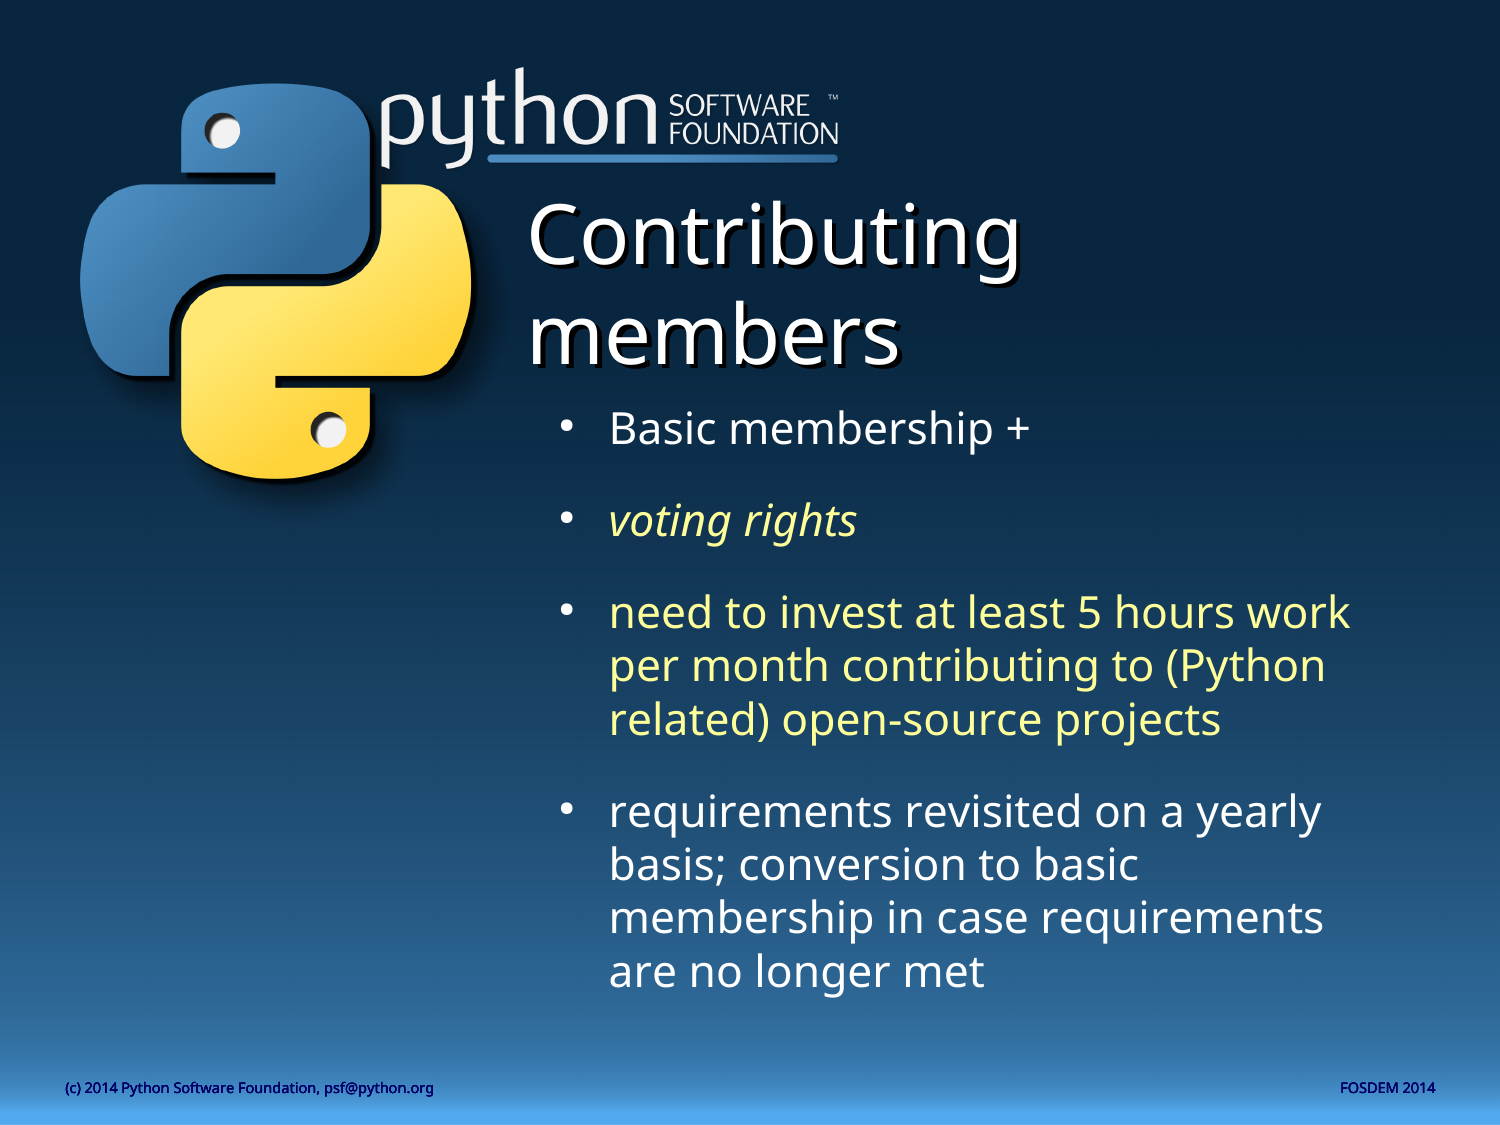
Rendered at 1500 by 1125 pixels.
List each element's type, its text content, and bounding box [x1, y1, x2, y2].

title Contributing members [512, 185, 1418, 377]
text_box (c) 2014 Python Software Foundation, psf@python.org FOSDEM 2014 [65, 1078, 1436, 1099]
picture [0, 0, 1500, 1125]
list Basic membership + voting rights need to invest at least 5 hours work per month contributing to (Python related) open-source projects requirements revisited on a yearly basis; conversion to basic membership in case requirements are no longer met [544, 392, 1388, 1006]
